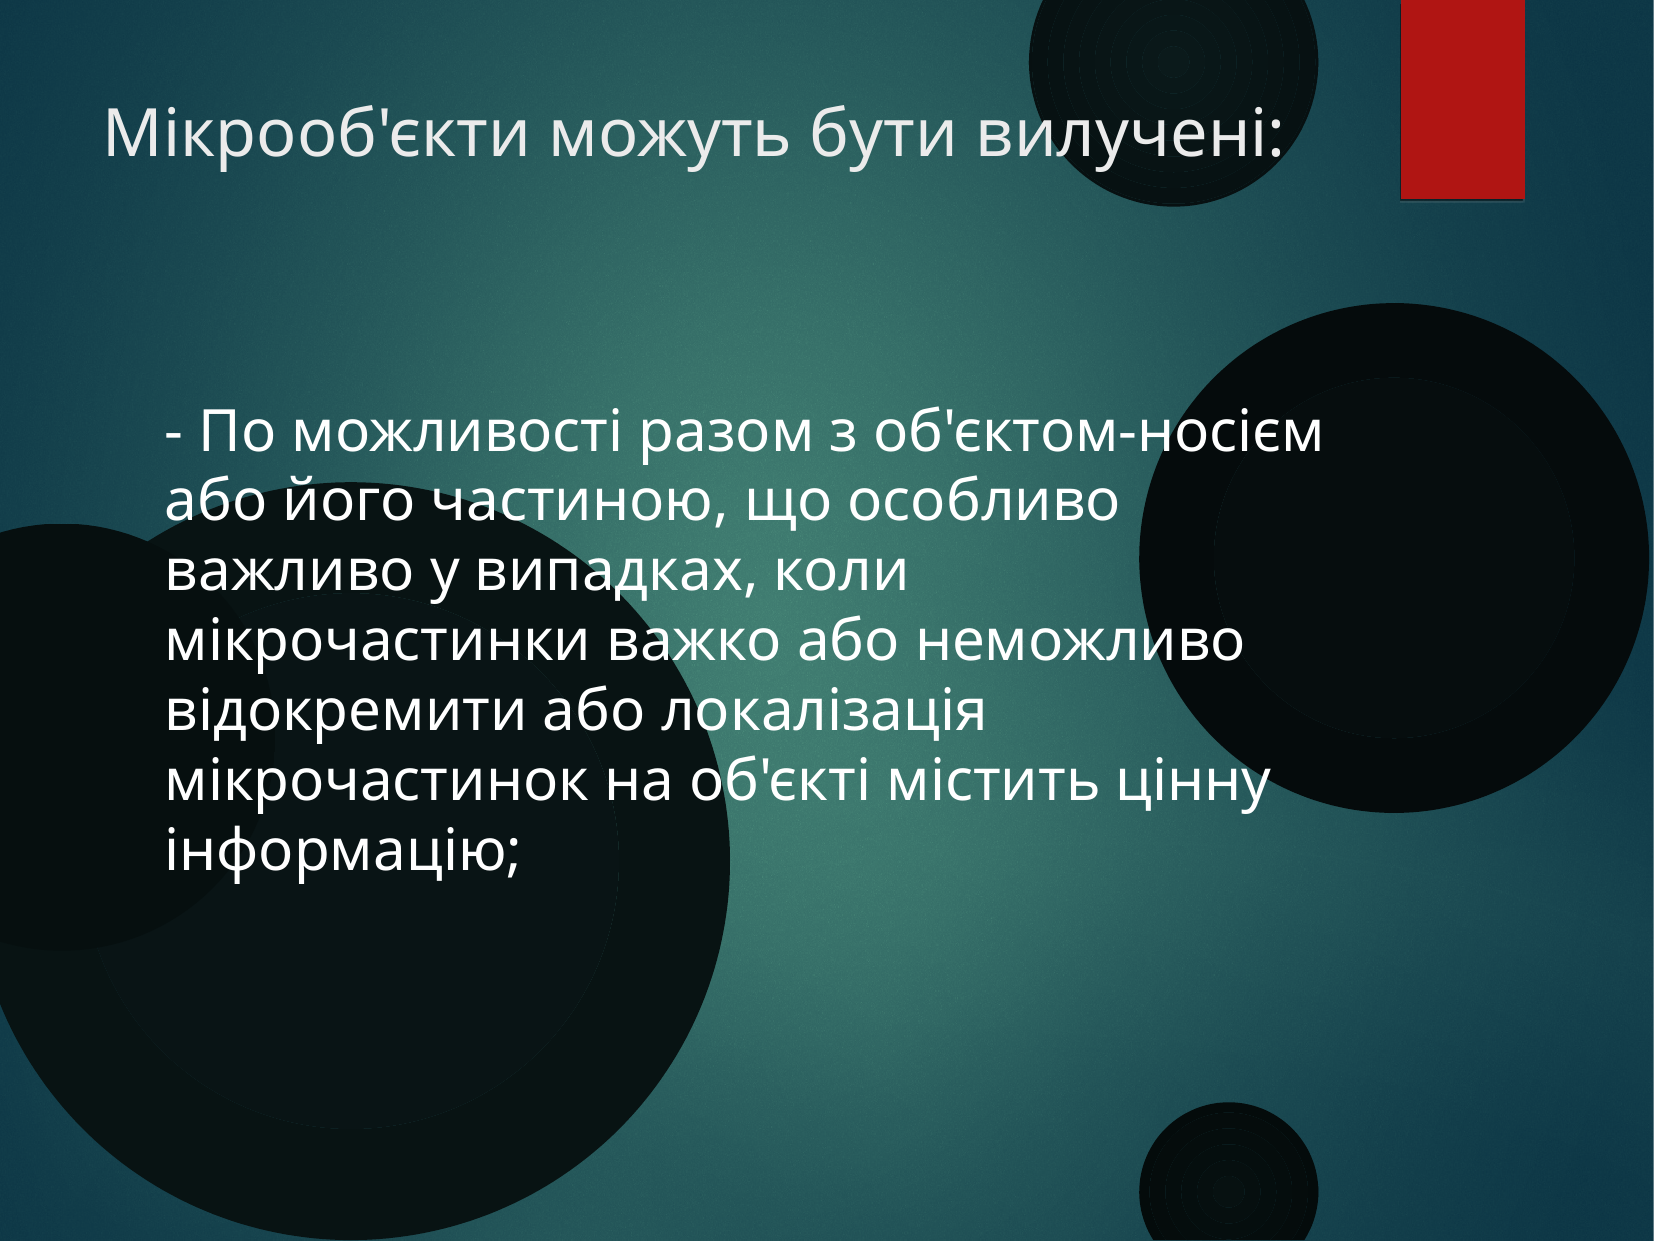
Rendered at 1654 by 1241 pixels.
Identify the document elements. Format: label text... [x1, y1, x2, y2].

title Мікрооб'єкти можуть бути вилучені: [87, 81, 1364, 336]
list - По можливості разом з об'єктом-носієм або його частиною, що особливо важливо у випадках, коли мікрочастинки важко або неможливо відокремити або локалізація мікрочастинок на об'єкті містить цінну інформацію; [149, 292, 1364, 1130]
